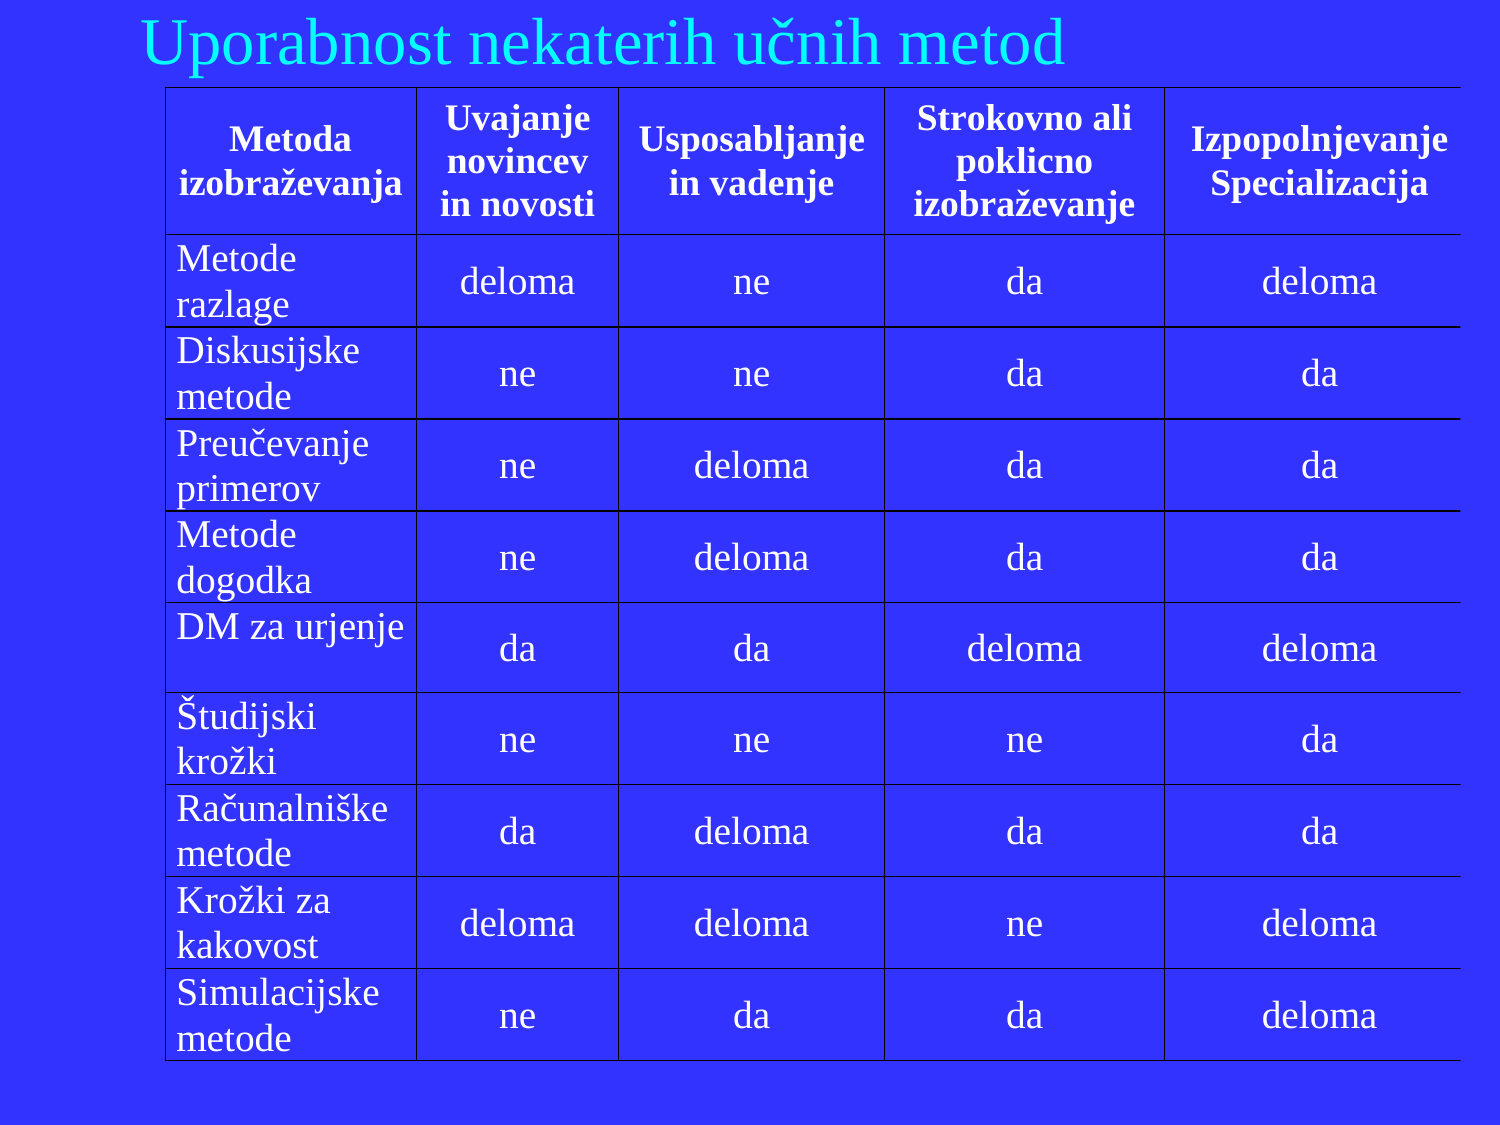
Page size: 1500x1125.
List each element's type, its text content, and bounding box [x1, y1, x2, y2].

chart [149, 86, 1461, 1088]
title Uporabnost nekaterih učnih metod [124, 0, 1288, 86]
